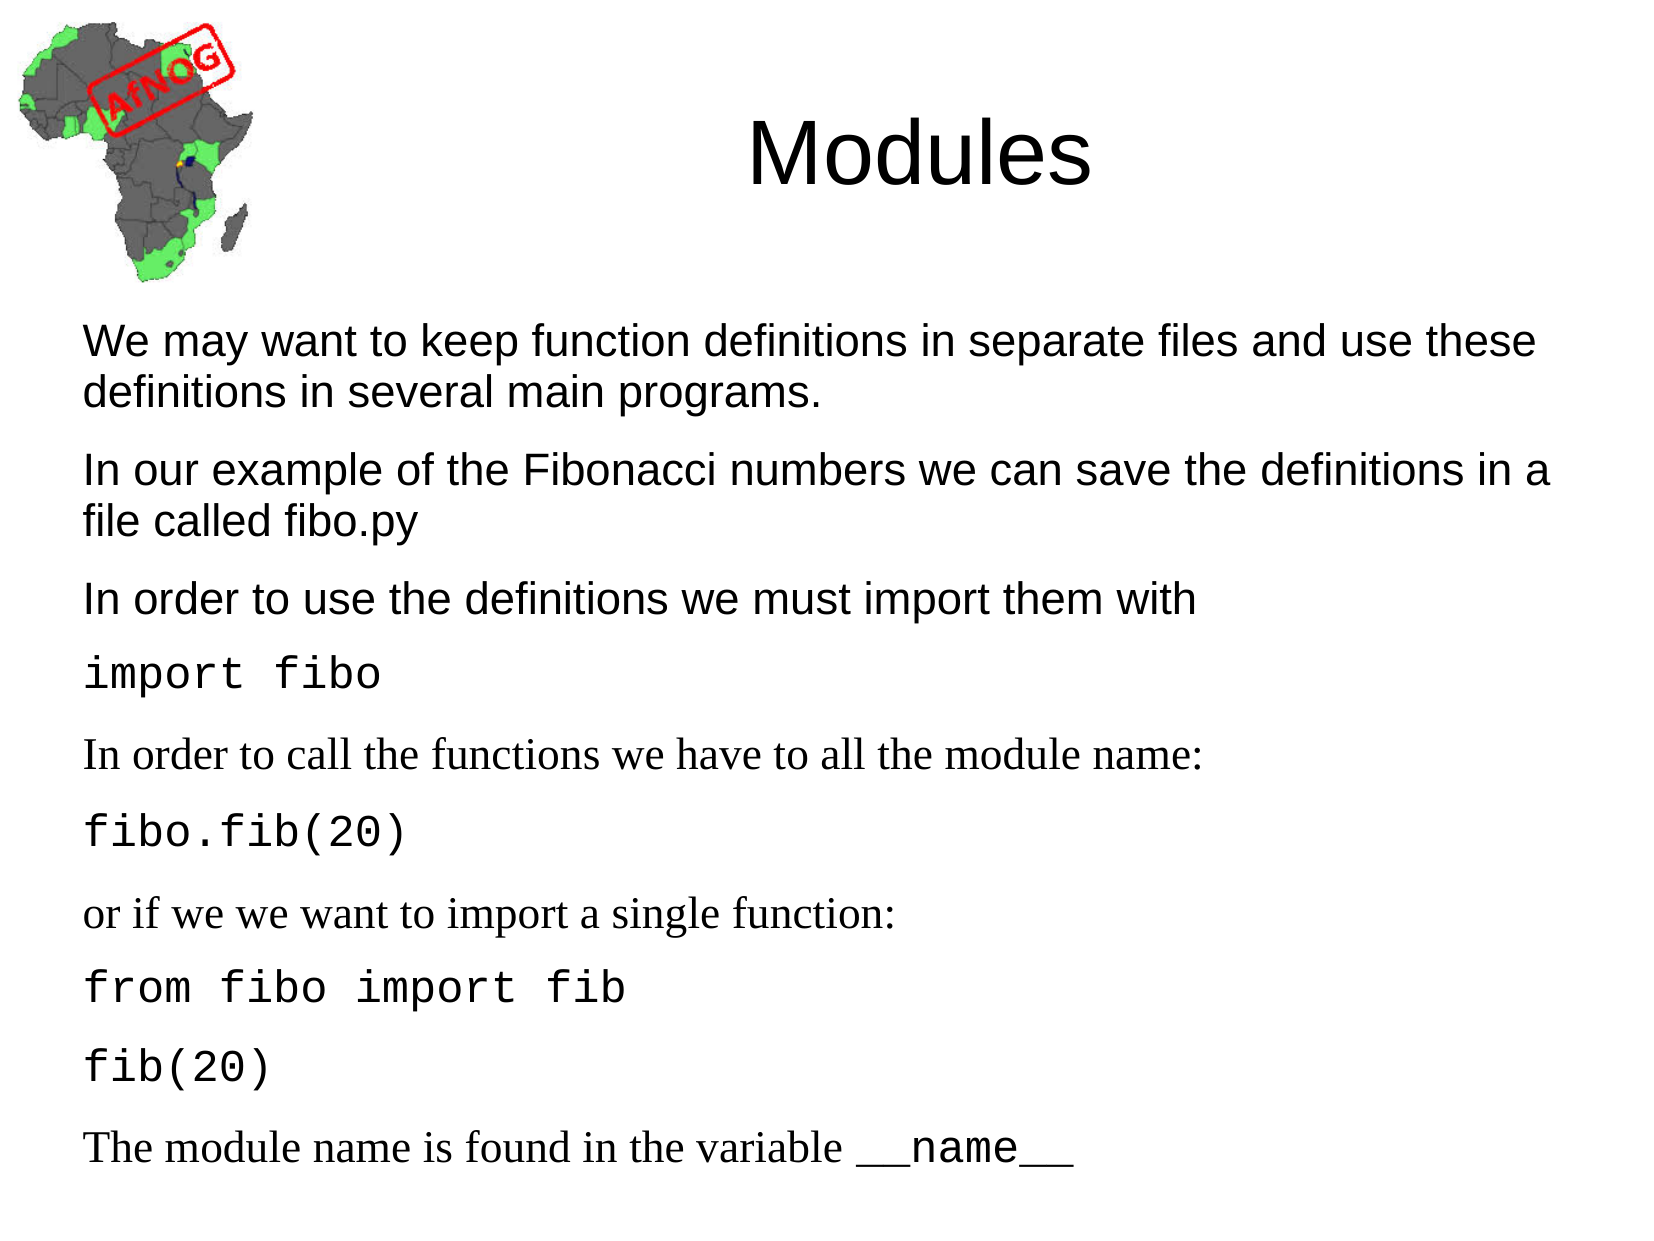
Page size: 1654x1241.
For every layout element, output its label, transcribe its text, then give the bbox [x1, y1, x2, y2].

list We may want to keep function definitions in separate files and use these definitions in several main programs. In our example of the Fibonacci numbers we can save the definitions in a file called fibo.py In order to use the definitions we must import them with import fibo In order to call the functions we have to all the module name: fibo.fib(20) or if we we want to import a single function: from fibo import fib fib(20) The module name is found in the variable __name__ [82, 315, 1571, 1180]
title Modules [270, 49, 1571, 257]
picture [9, 0, 259, 291]
